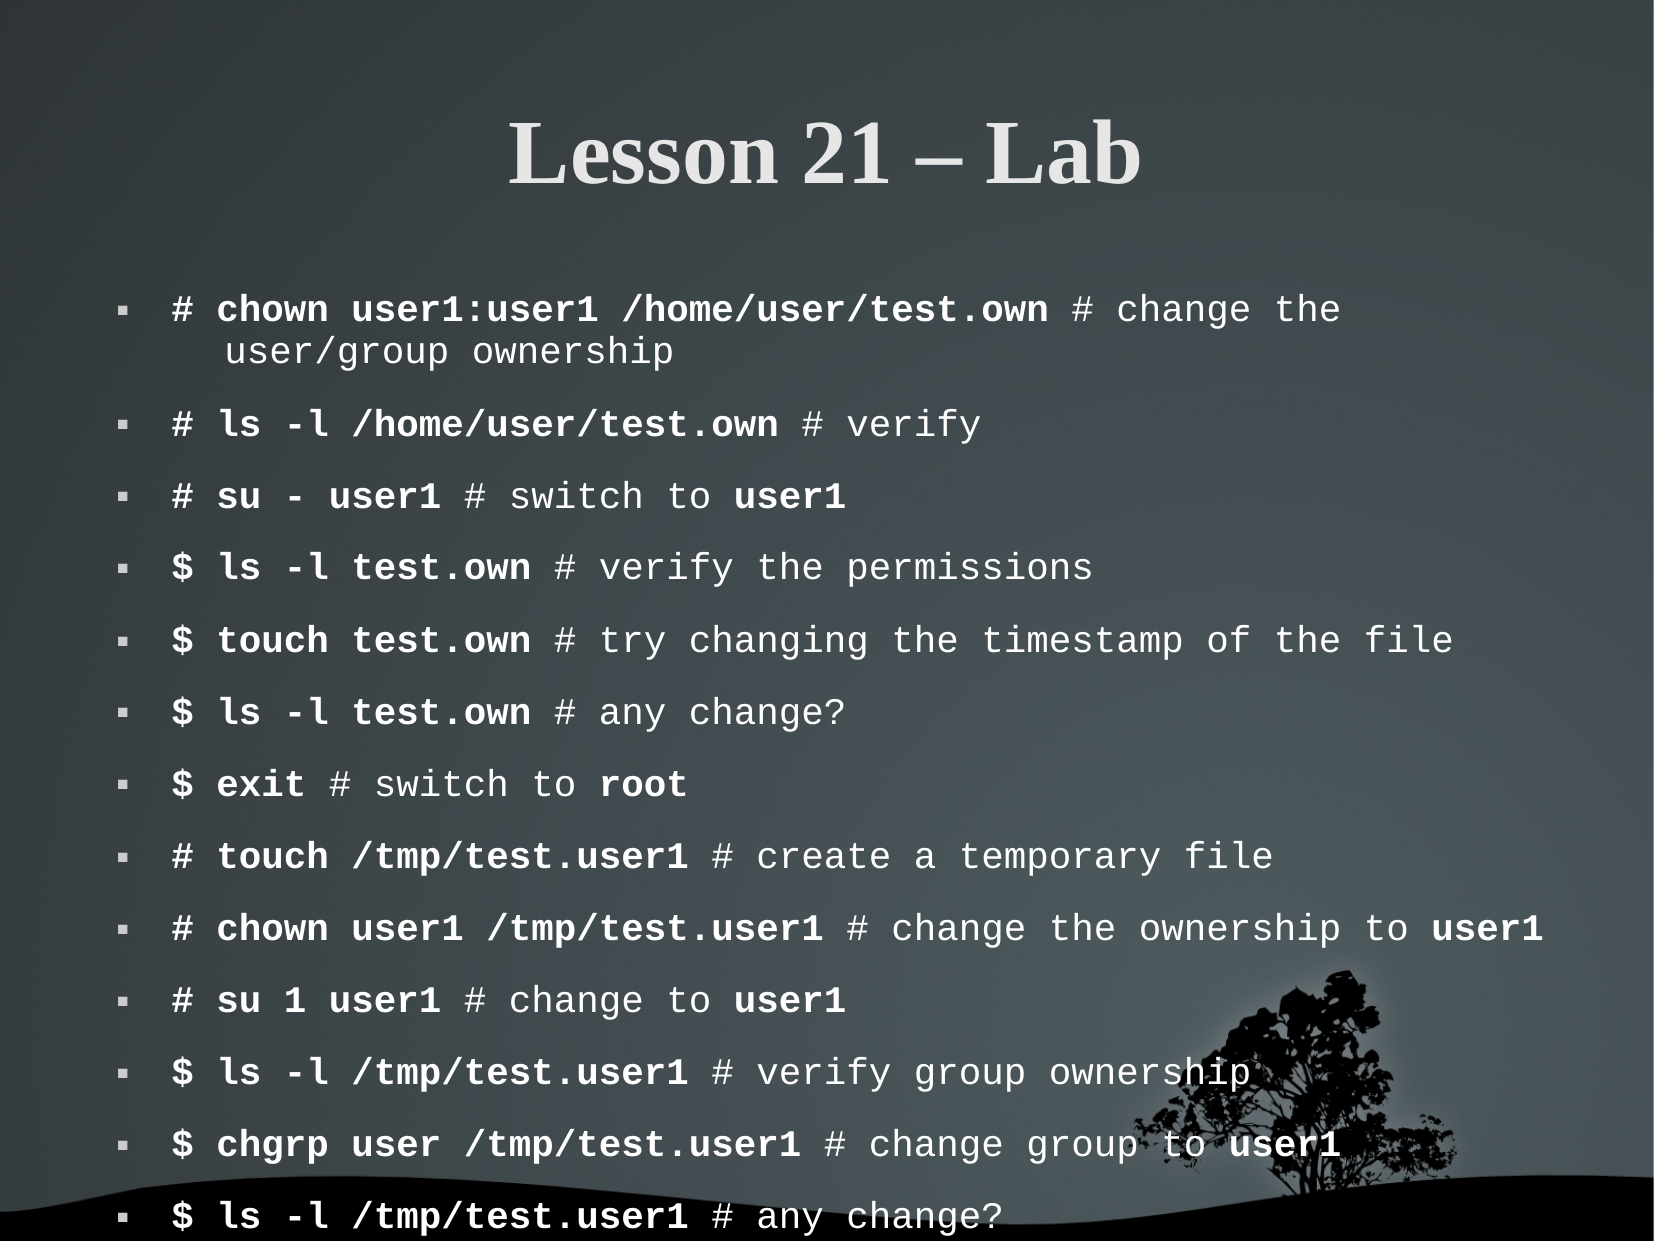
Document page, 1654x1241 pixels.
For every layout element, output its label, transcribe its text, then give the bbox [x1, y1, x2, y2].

picture [0, 0, 1654, 1241]
title Lesson 21 – Lab [82, 49, 1571, 257]
list # chown user1:user1 /home/user/test.own # change the user/group ownership # ls -l /home/user/test.own # verify # su - user1 # switch to user1 $ ls -l test.own # verify the permissions $ touch test.own # try changing the timestamp of the file $ ls -l test.own # any change? $ exit # switch to root # touch /tmp/test.user1 # create a temporary file # chown user1 /tmp/test.user1 # change the ownership to user1 # su 1 user1 # change to user1 $ ls -l /tmp/test.user1 # verify group ownership $ chgrp user /tmp/test.user1 # change group to user1 $ ls -l /tmp/test.user1 # any change? [82, 290, 1571, 1109]
